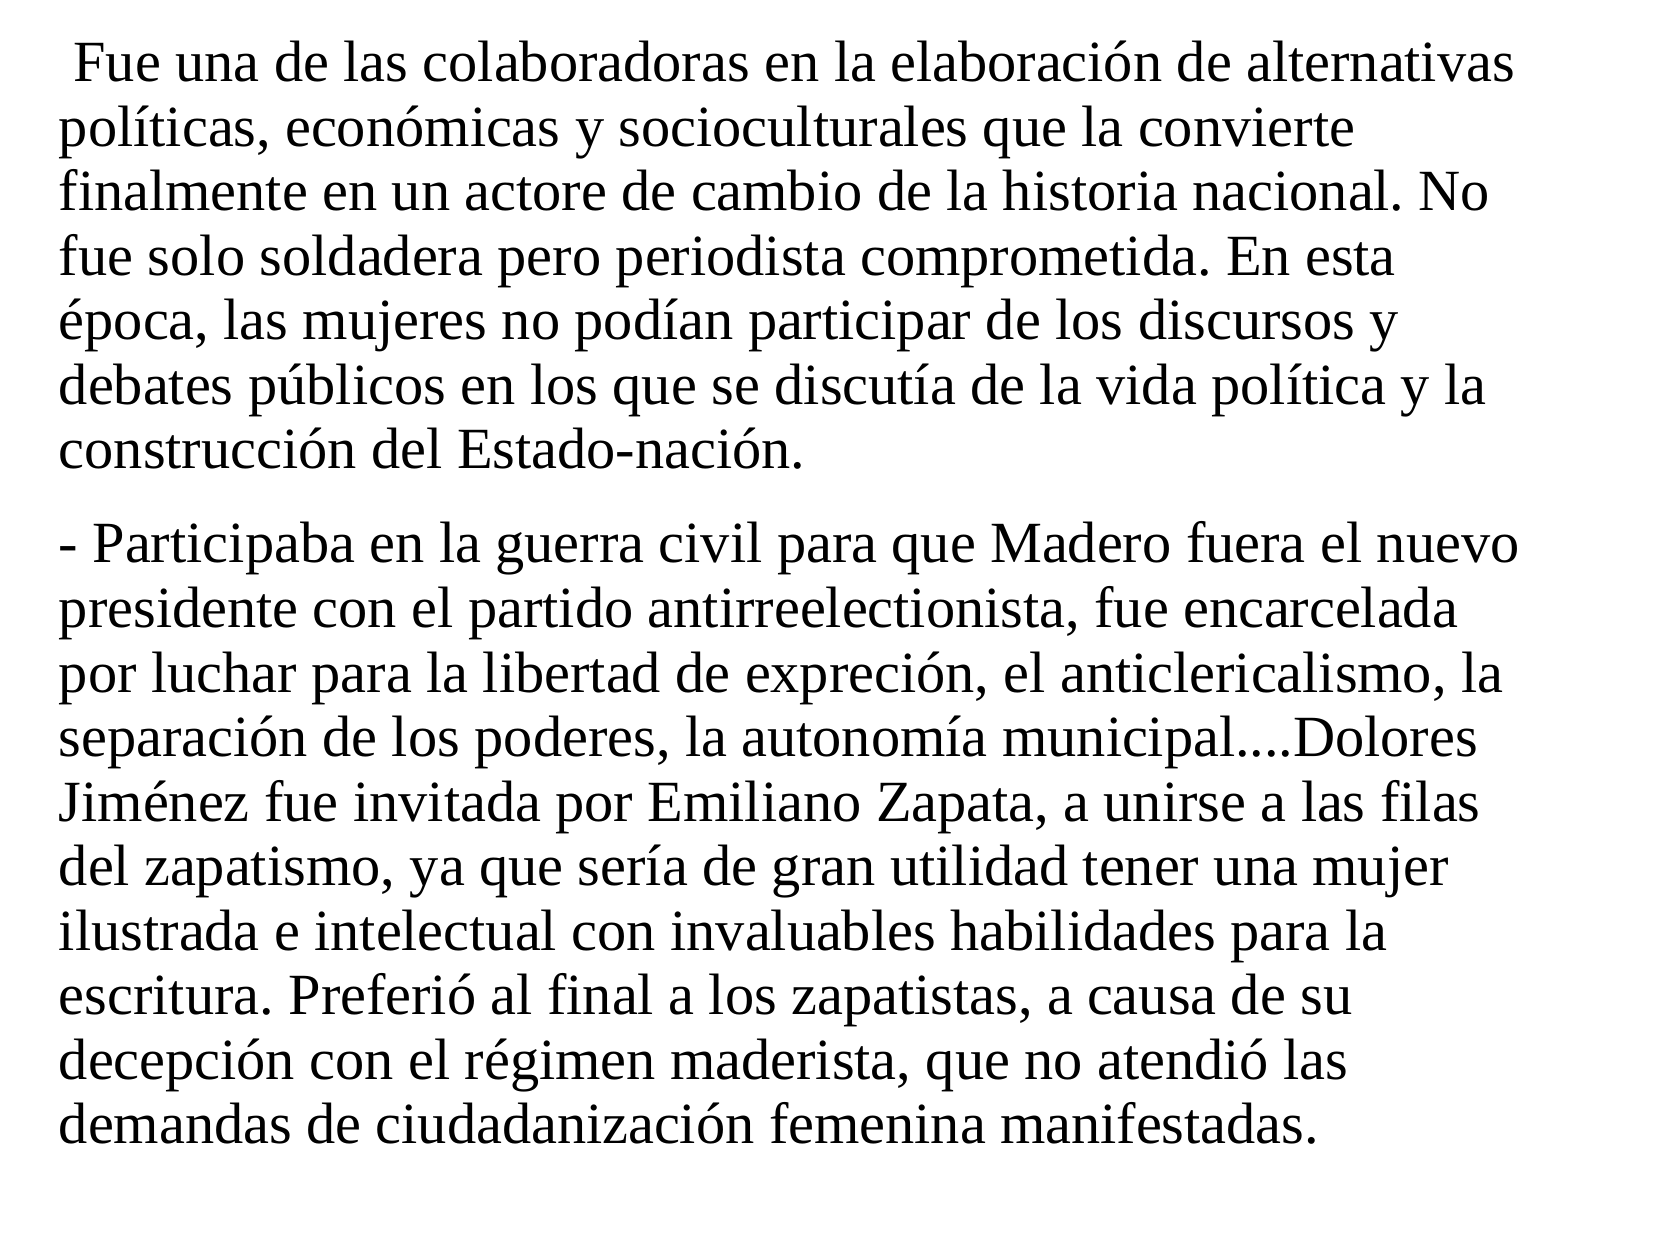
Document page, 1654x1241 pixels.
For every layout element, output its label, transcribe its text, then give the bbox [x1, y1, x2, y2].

list Fue una de las colaboradoras en la elaboración de alternativas políticas, económicas y socioculturales que la convierte finalmente en un actore de cambio de la historia nacional. No fue solo soldadera pero periodista comprometida. En esta época, las mujeres no podían participar de los discursos y debates públicos en los que se discutía de la vida política y la construcción del Estado-nación. - Participaba en la guerra civil para que Madero fuera el nuevo presidente con el partido antirreelectionista, fue encarcelada por luchar para la libertad de expreción, el anticlericalismo, la separación de los poderes, la autonomía municipal....Dolores Jiménez fue invitada por Emiliano Zapata, a unirse a las filas del zapatismo, ya que sería de gran utilidad tener una mujer ilustrada e intelectual con invaluables habilidades para la escritura. Preferió al final a los zapatistas, a causa de su decepción con el régimen maderista, que no atendió las demandas de ciudadanización femenina manifestadas. [59, 29, 1548, 1241]
